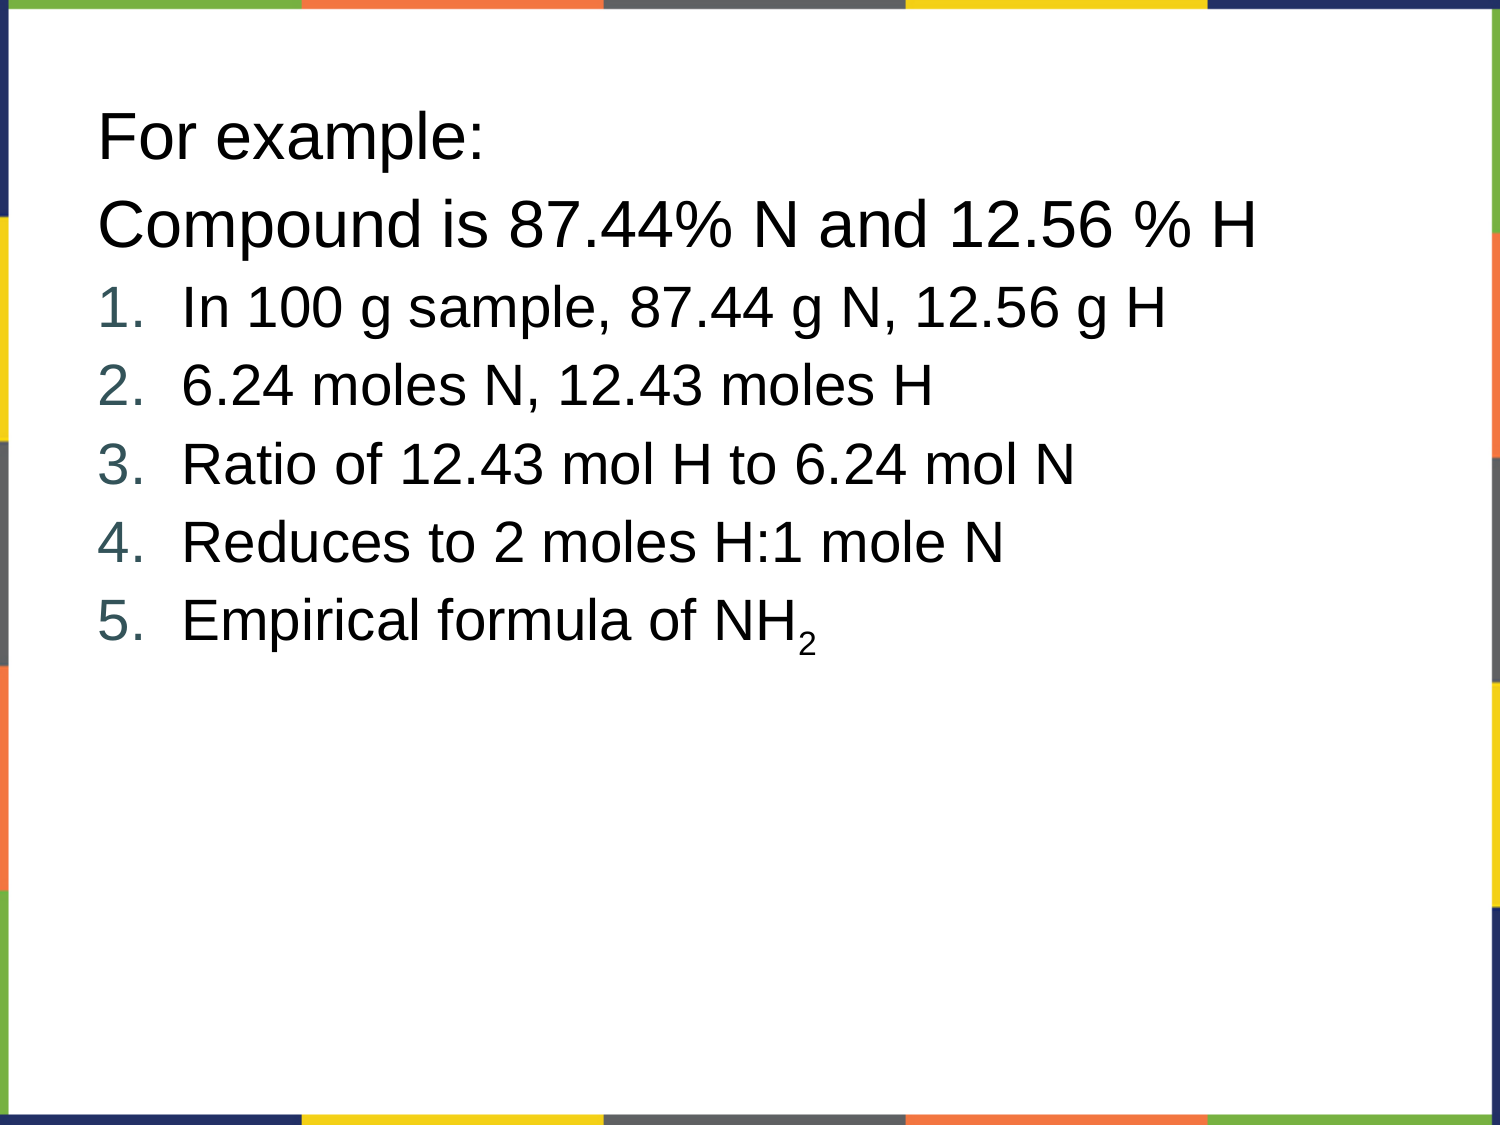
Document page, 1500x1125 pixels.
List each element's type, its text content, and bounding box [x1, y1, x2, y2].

picture [0, 0, 1500, 1125]
list For example: Compound is 87.44% N and 12.56 % H In 100 g sample, 87.44 g N, 12.56 g H 6.24 moles N, 12.43 moles H Ratio of 12.43 mol H to 6.24 mol N Reduces to 2 moles H:1 mole N Empirical formula of NH2 [82, 85, 1396, 811]
